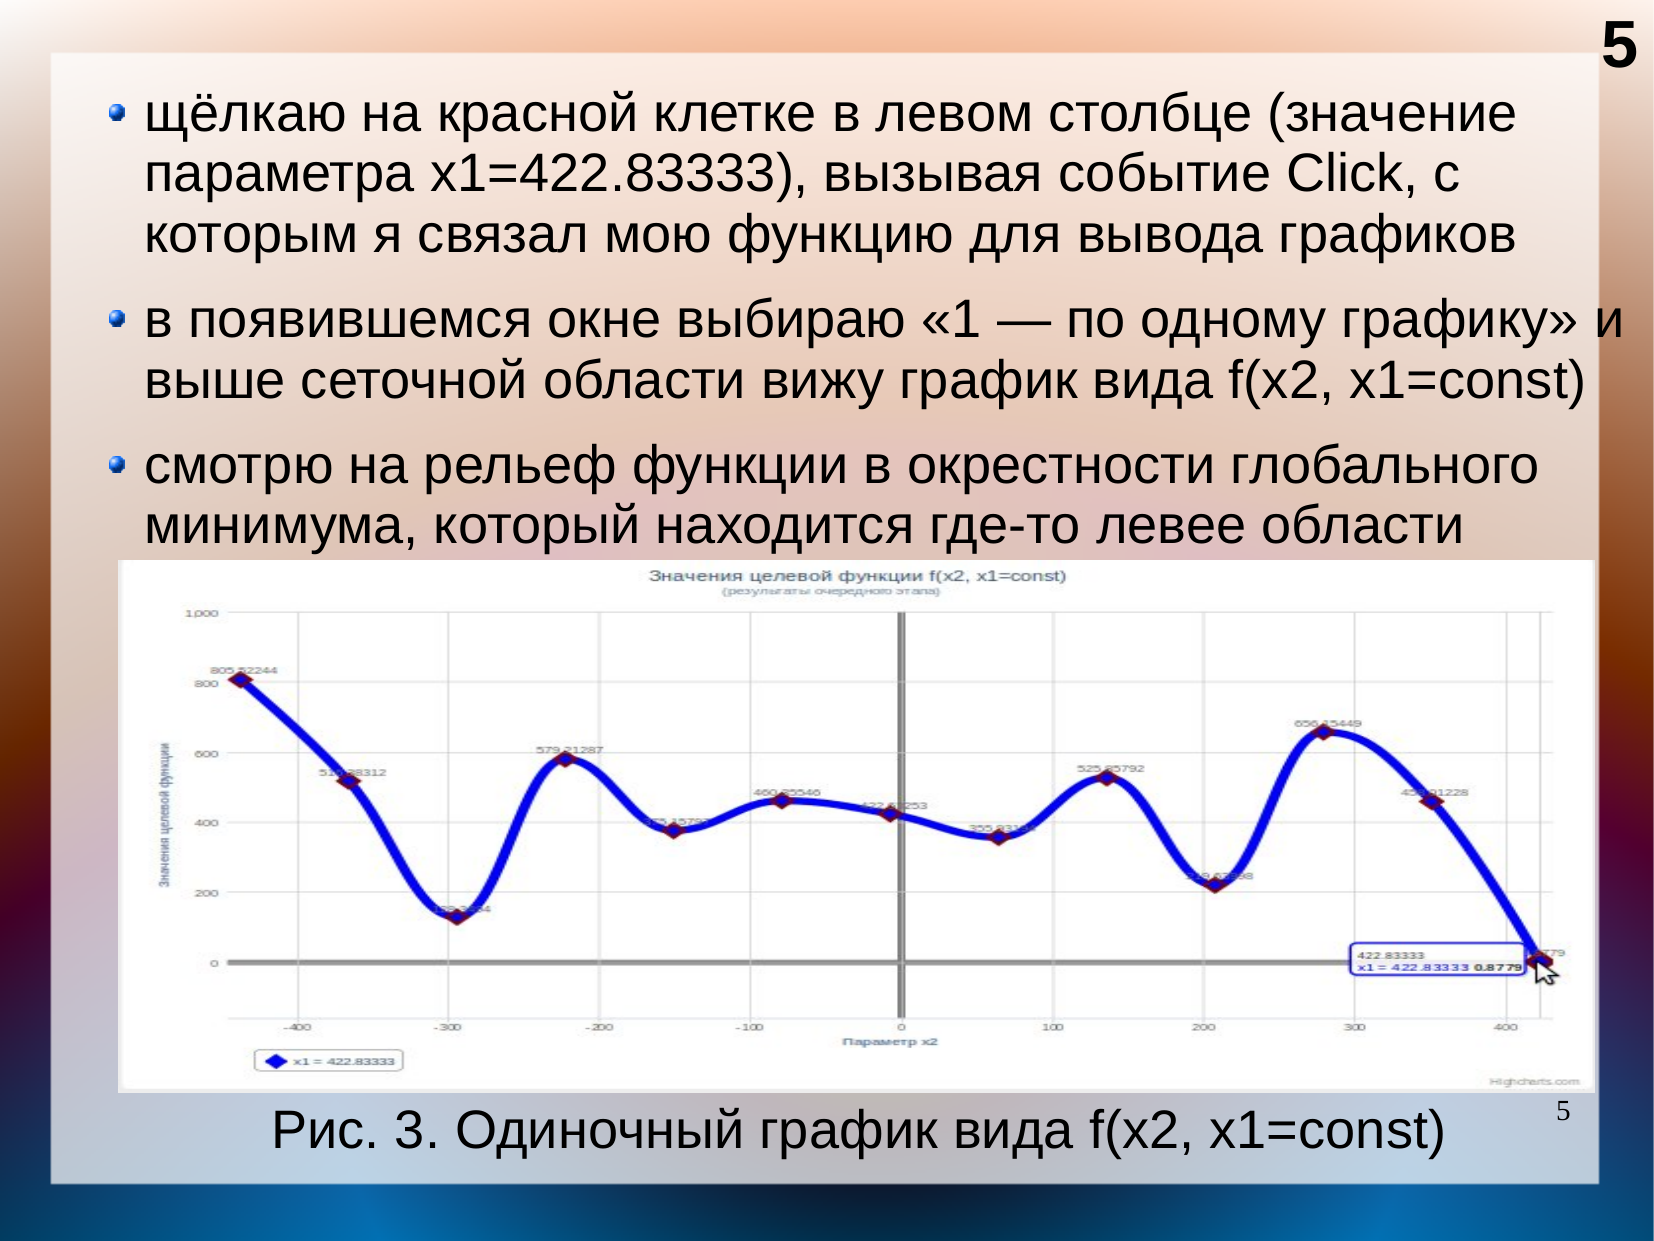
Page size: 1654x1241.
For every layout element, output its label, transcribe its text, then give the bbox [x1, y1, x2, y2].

text_box <номер> щёлкаю на красной клетке в левом столбце (значение параметра x1=422.83333), вызывая событие Click, с которым я связал мою функцию для вывода графиков в появившемся окне выбираю «1 — по одному графику» и выше сеточной области вижу график вида f(x2, x1=const) смотрю на рельеф функции в окрестности глобального минимума, который находится где-то левее области [59, 0, 1654, 611]
text_box Рис. 3. Одиночный график вида f(x2, x1=const) [59, 1092, 1654, 1216]
picture [0, 0, 1654, 1241]
